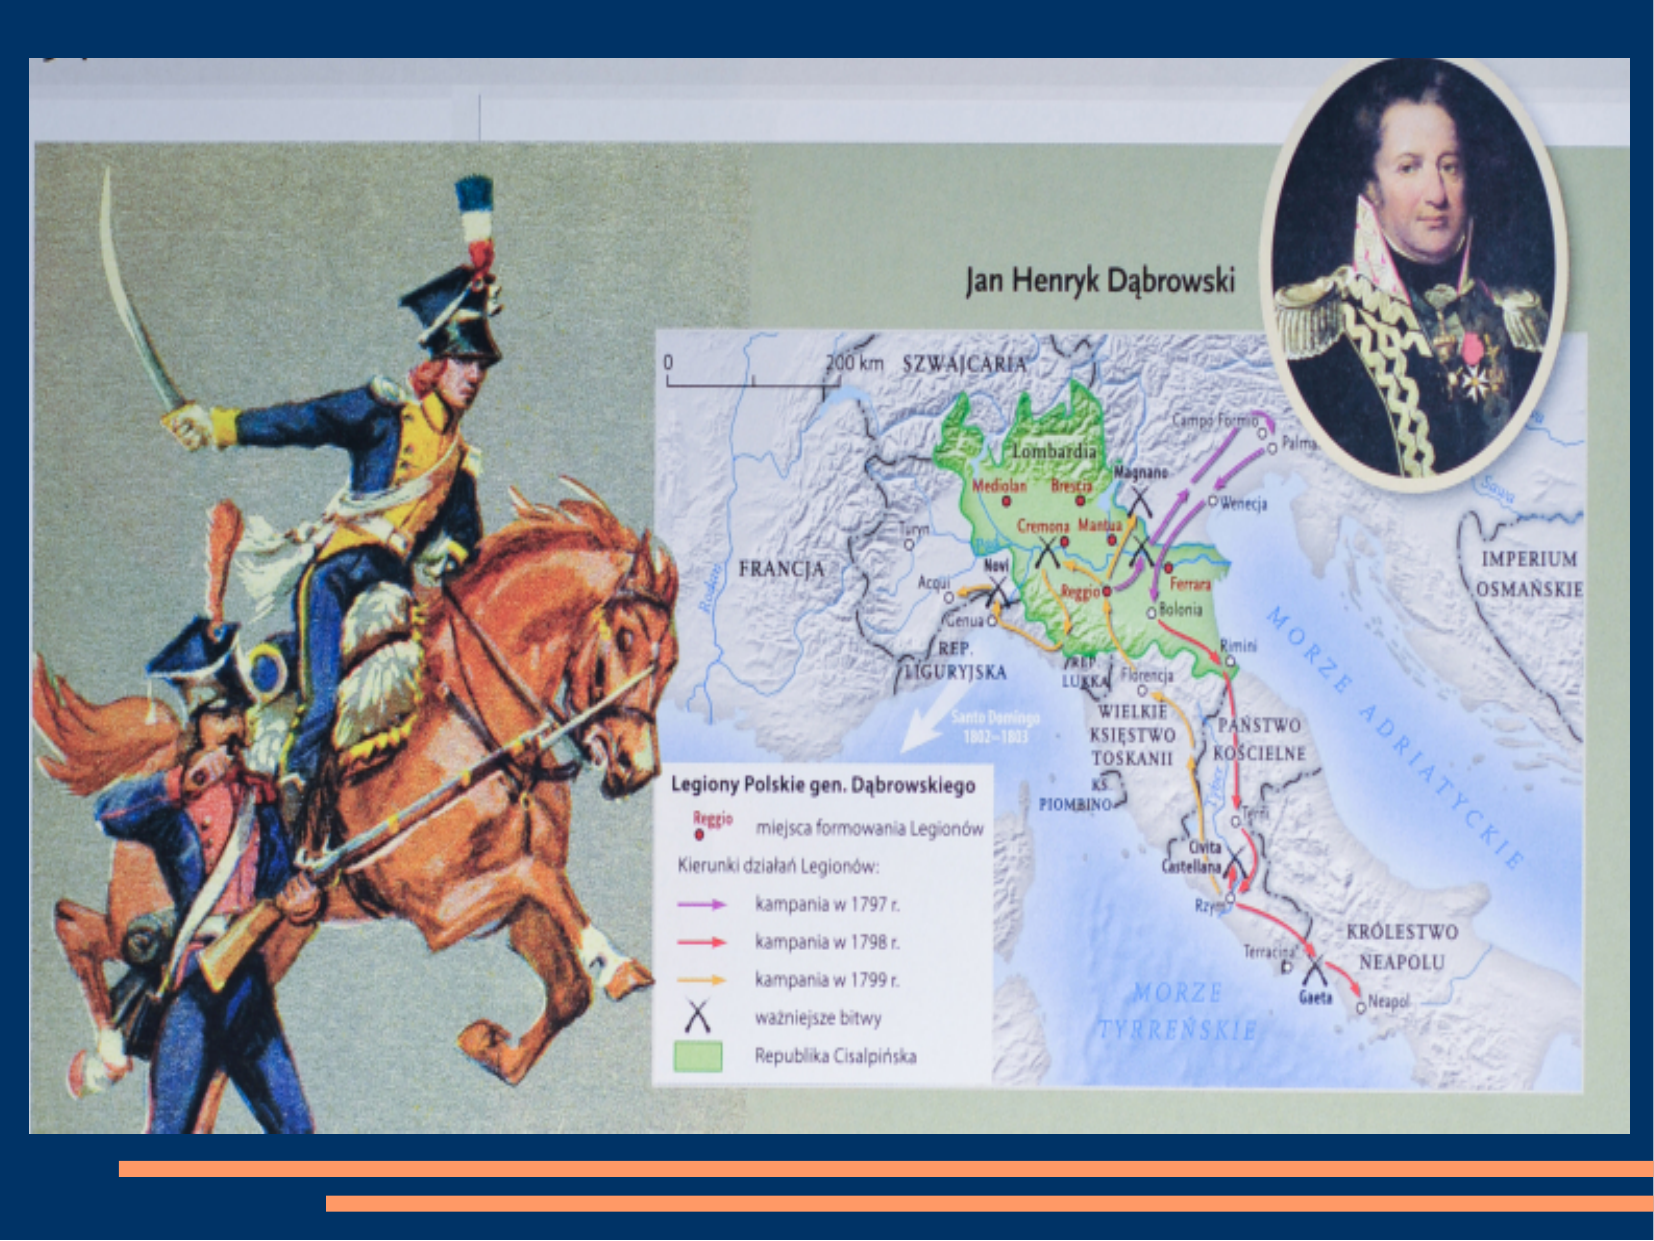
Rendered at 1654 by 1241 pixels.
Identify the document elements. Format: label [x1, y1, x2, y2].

picture [29, 58, 1630, 1134]
